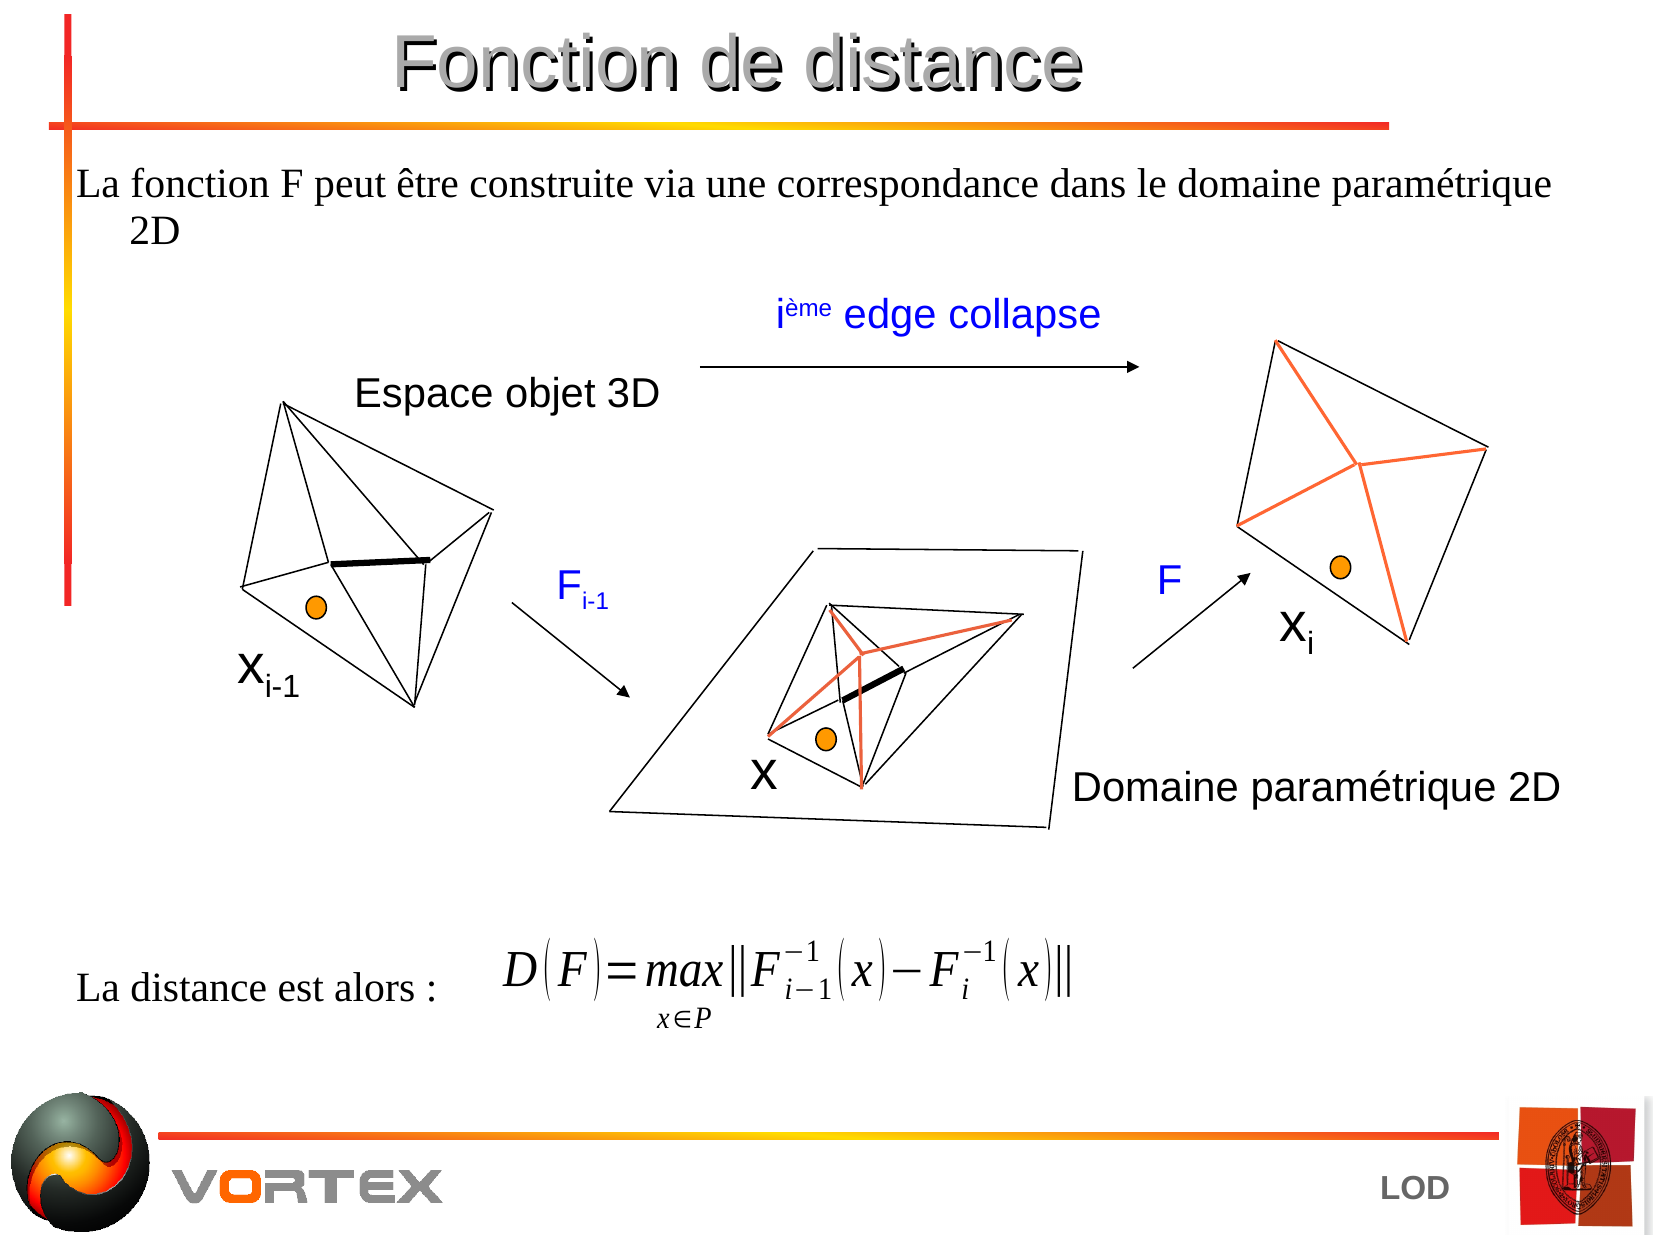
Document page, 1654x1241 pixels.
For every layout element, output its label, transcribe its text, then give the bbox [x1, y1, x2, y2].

text_box xi-1 [222, 625, 393, 714]
text_box [1330, 556, 1351, 579]
text_box [306, 596, 327, 619]
list La fonction F peut être construite via une correspondance dans le domaine paramétrique 2D La distance est alors : [58, 160, 1595, 1103]
text_box Espace objet 3D [339, 362, 710, 435]
text_box F [1193, 614, 1203, 622]
text_box Fi-1 [541, 553, 634, 630]
picture [1505, 1096, 1653, 1235]
picture [11, 1092, 443, 1232]
text_box xi [1264, 583, 1435, 671]
text_box F [1142, 549, 1203, 622]
text_box [815, 727, 837, 751]
text_box Domaine paramétrique 2D [1057, 756, 1630, 829]
title Fonction de distance [82, 4, 1392, 120]
text_box x [735, 731, 797, 815]
chart [494, 931, 1085, 1039]
text_box ième edge collapse [761, 283, 1154, 356]
